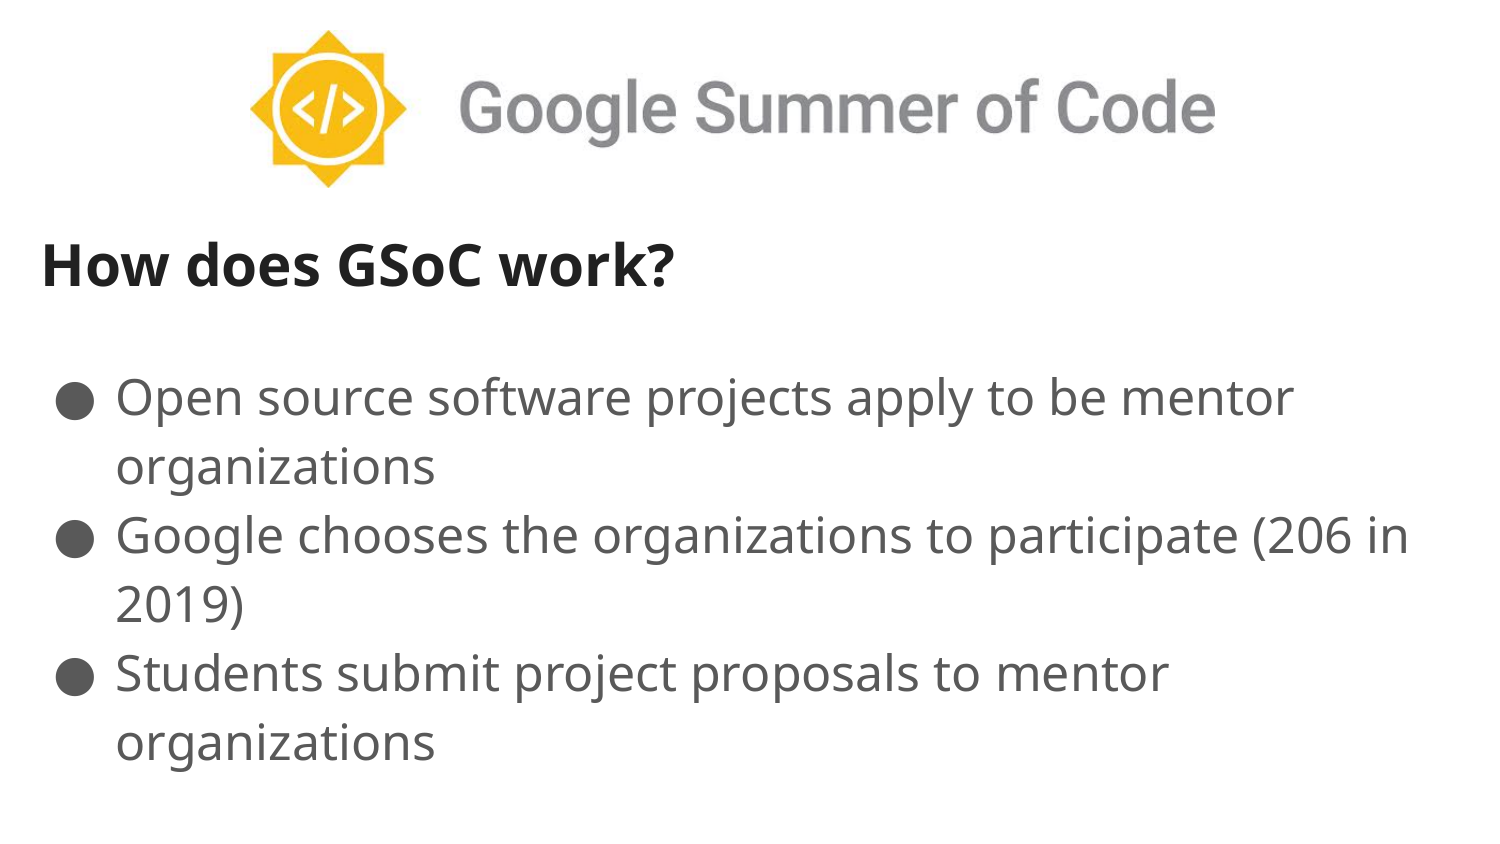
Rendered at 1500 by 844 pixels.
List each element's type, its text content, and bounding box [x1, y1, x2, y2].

picture [250, 30, 1232, 188]
list How does GSoC work? Open source software projects apply to be mentor organizations Google chooses the organizations to participate (206 in 2019) Students submit project proposals to mentor organizations [25, 202, 1467, 756]
